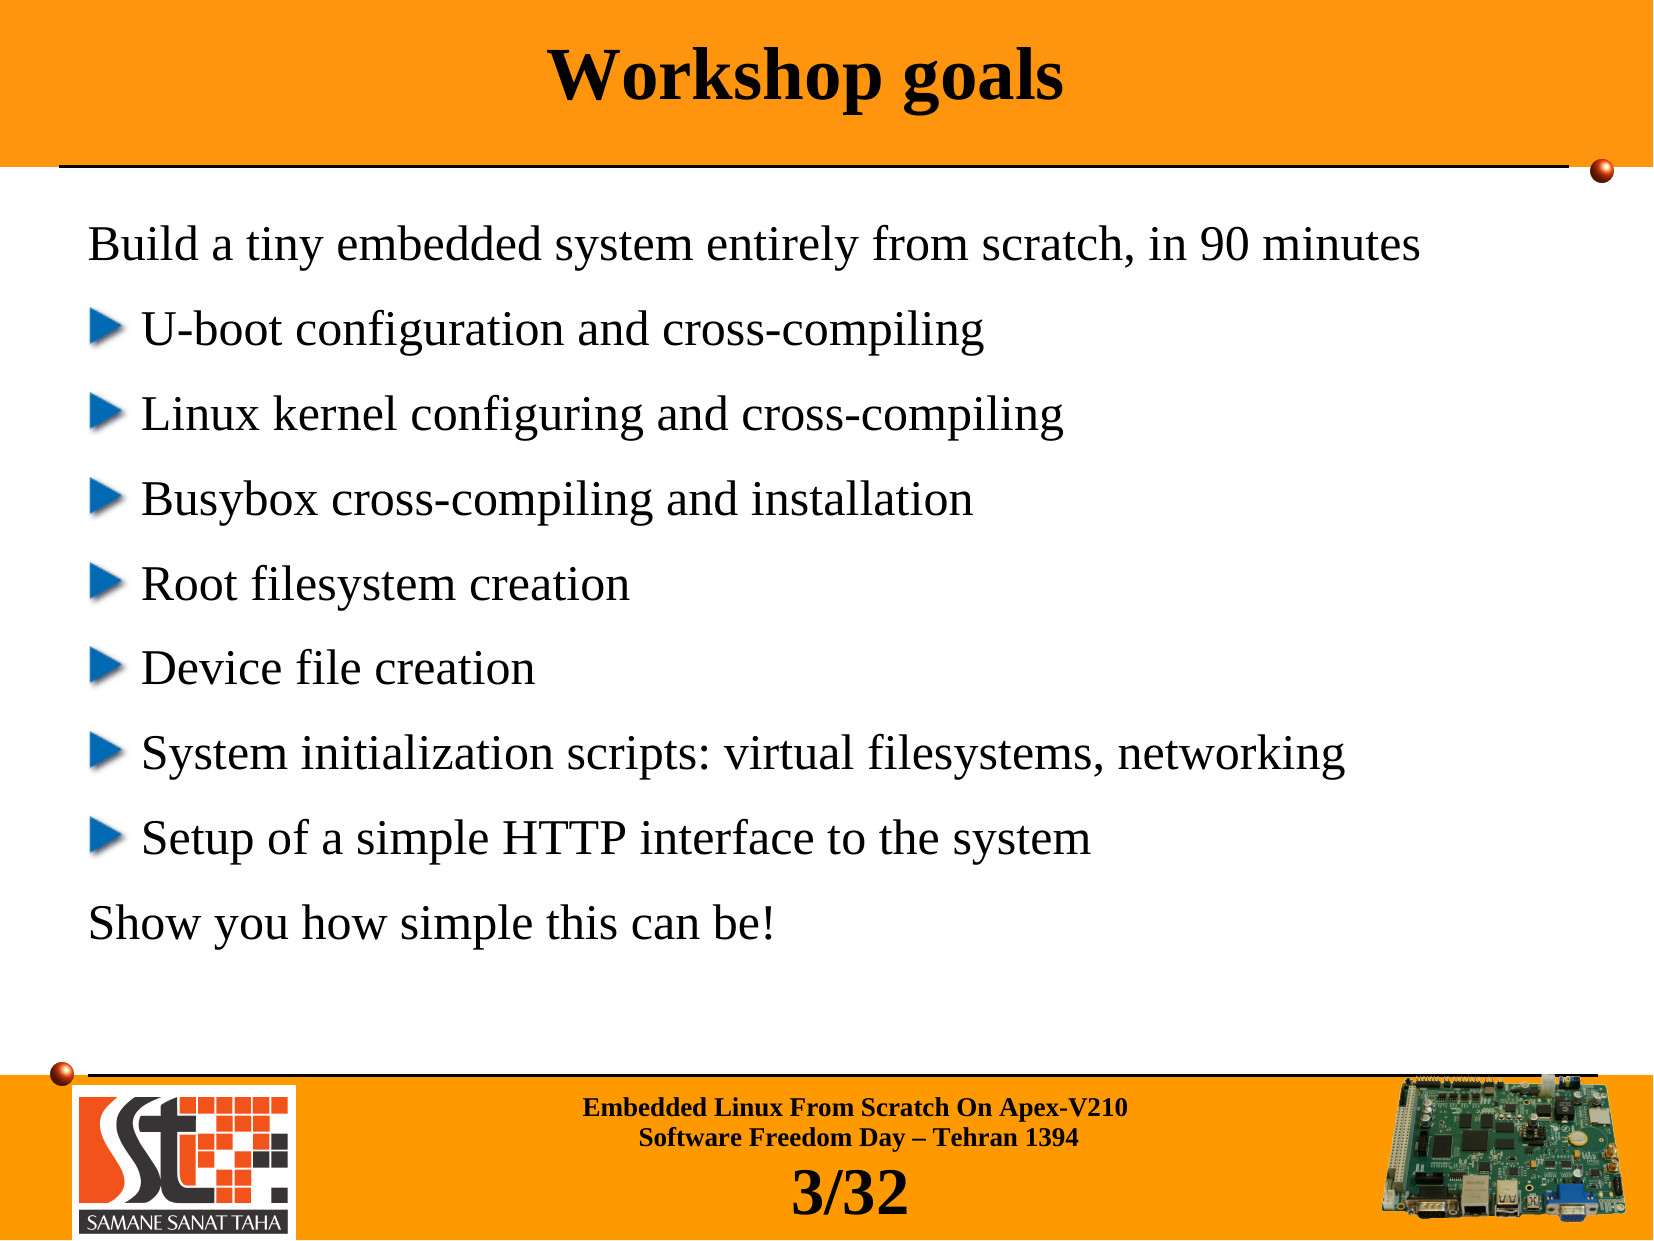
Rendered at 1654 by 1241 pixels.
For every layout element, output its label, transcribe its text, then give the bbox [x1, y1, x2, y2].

picture [1371, 1074, 1626, 1236]
picture [72, 1085, 296, 1241]
title Workshop goals [60, 25, 1551, 124]
list Build a tiny embedded system entirely from scratch, in 90 minutes U-boot configuration and cross-compiling Linux kernel configuring and cross-compiling Busybox cross-compiling and installation Root filesystem creation Device file creation System initialization scripts: virtual filesystems, networking Setup of a simple HTTP interface to the system Show you how simple this can be! [69, 216, 1567, 1066]
